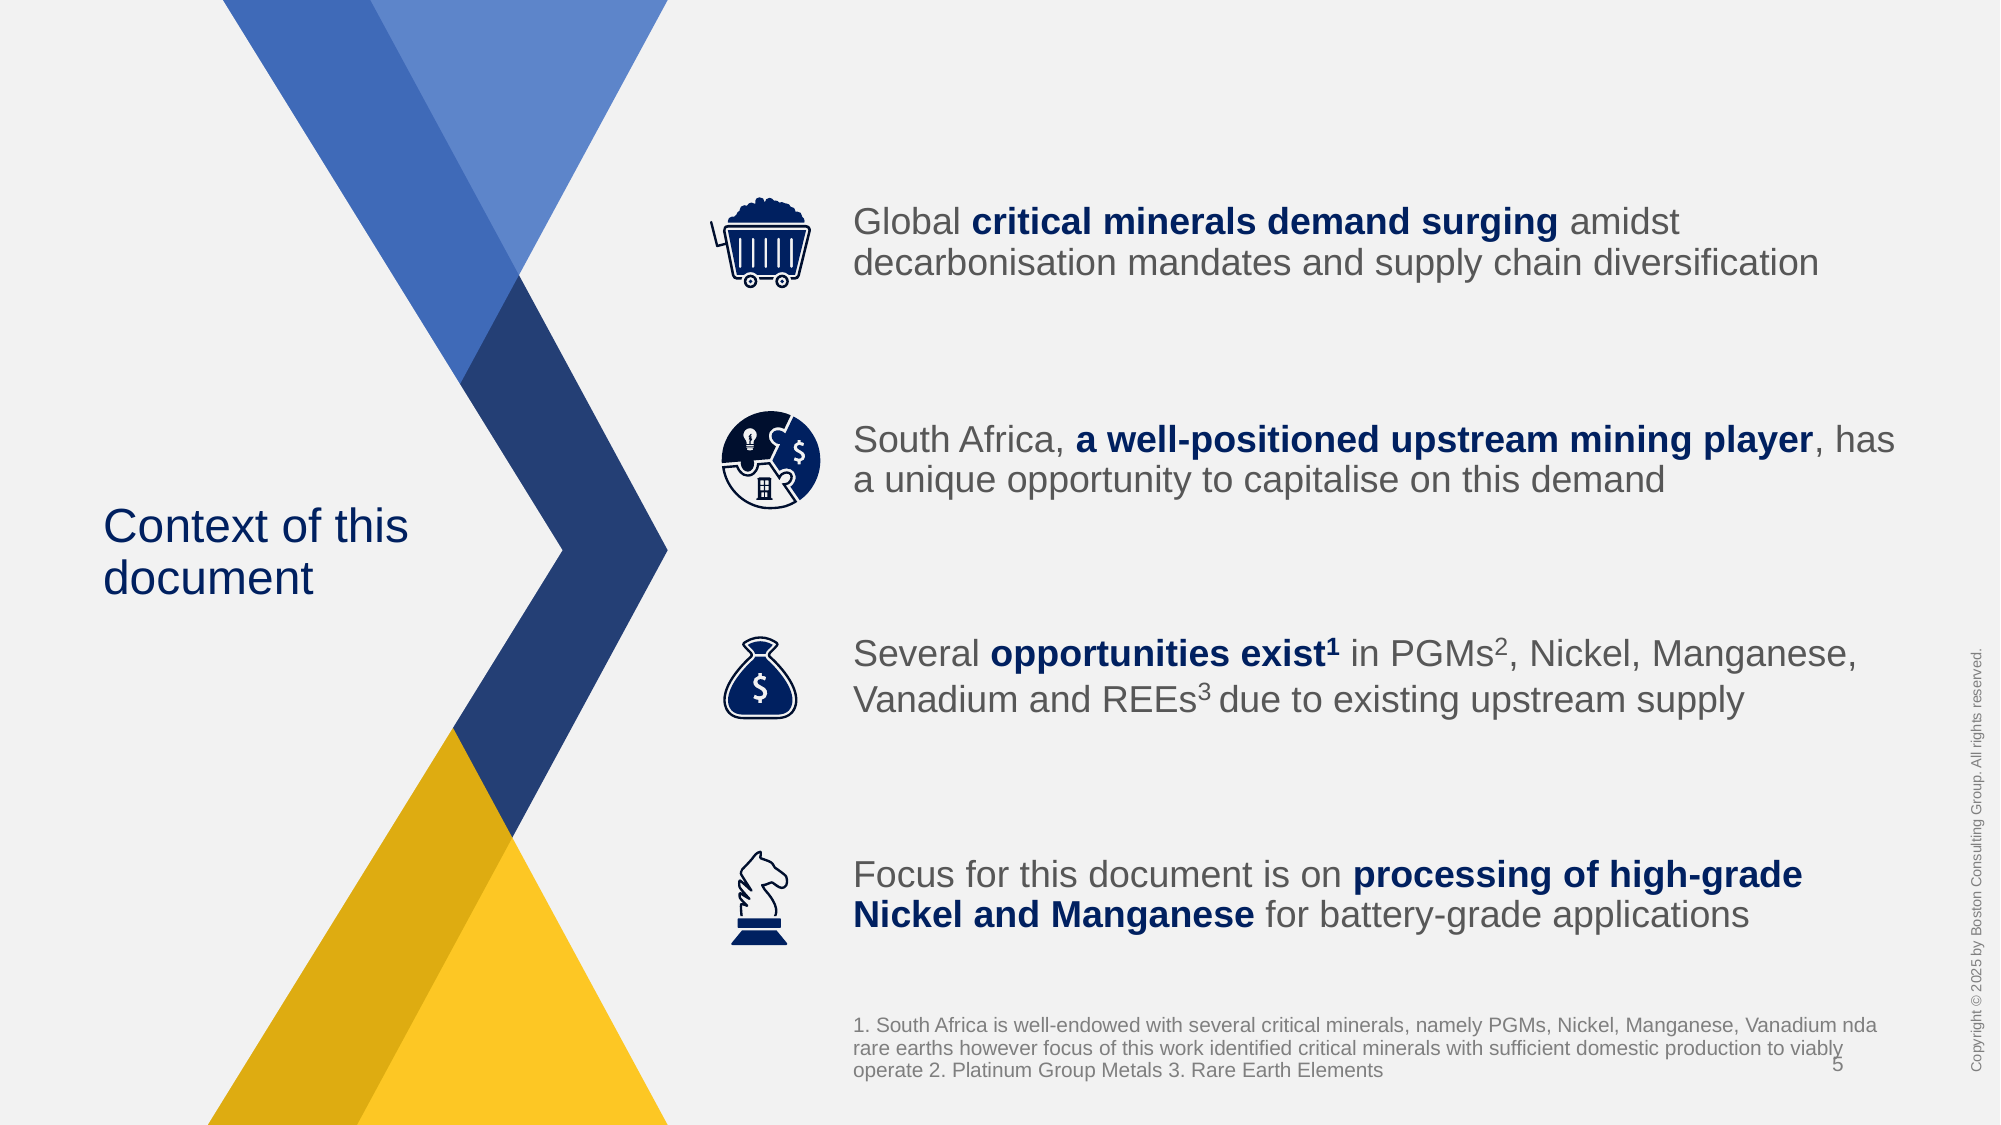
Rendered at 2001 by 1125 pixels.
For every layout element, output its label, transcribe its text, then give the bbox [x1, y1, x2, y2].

text_box Focus for this document is on processing of high-grade Nickel and Manganese for battery-grade applications [853, 833, 1897, 958]
picture [698, 180, 823, 306]
text_box 1. South Africa is well-endowed with several critical minerals, namely PGMs, Nickel, Manganese, Vanadium nda rare earths however focus of this work identified critical minerals with sufficient domestic production to viably operate 2. Platinum Group Metals 3. Rare Earth Elements [853, 1015, 1897, 1082]
picture [698, 615, 823, 741]
text_box South Africa, a well-positioned upstream mining player, has a unique opportunity to capitalise on this demand [853, 397, 1897, 523]
text_box Several opportunities exist1 in PGMs2, Nickel, Manganese, Vanadium and REEs3 due to existing upstream supply [853, 615, 1897, 741]
picture [708, 397, 834, 523]
title Context of this document [103, 407, 450, 699]
text_box [0, 0, 668, 1125]
picture [696, 833, 822, 958]
text_box Global critical minerals demand surging amidst decarbonisation mandates and supply chain diversification [853, 180, 1913, 306]
